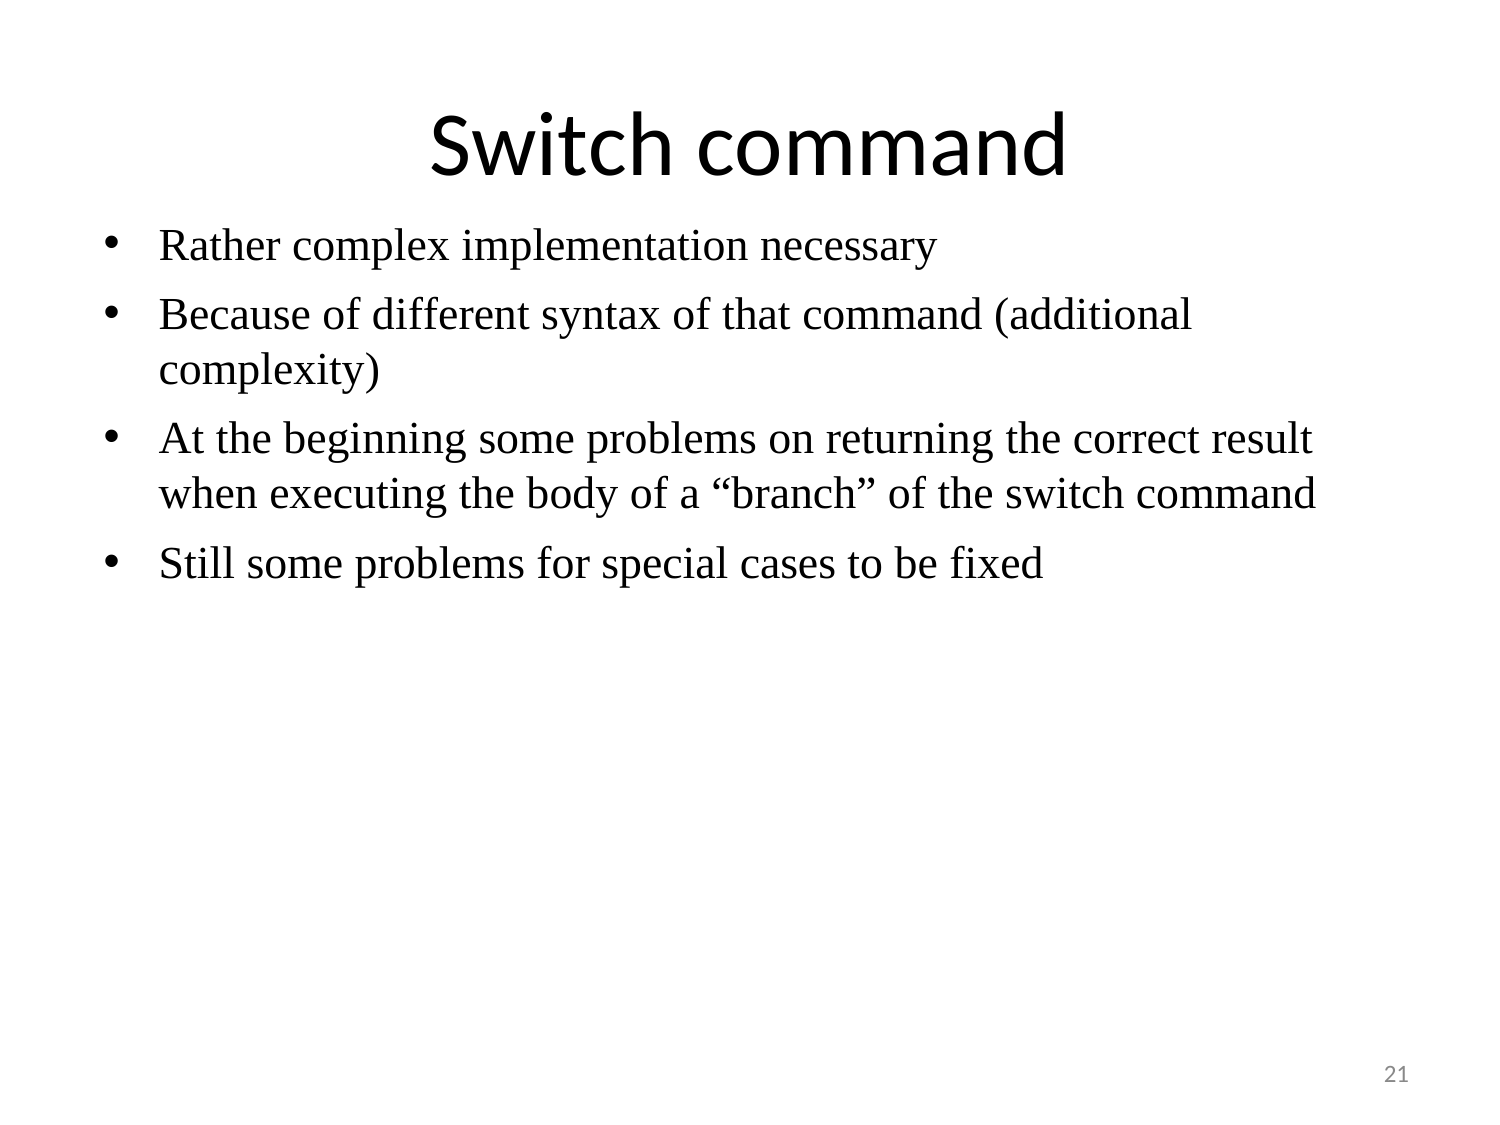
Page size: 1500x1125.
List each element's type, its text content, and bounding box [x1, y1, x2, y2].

text_box Rather complex implementation necessary Because of different syntax of that command (additional complexity) At the beginning some problems on returning the correct result when executing the body of a “branch” of the switch command Still some problems for special cases to be fixed [88, 206, 1439, 975]
text_box Switch command [75, 45, 1426, 233]
